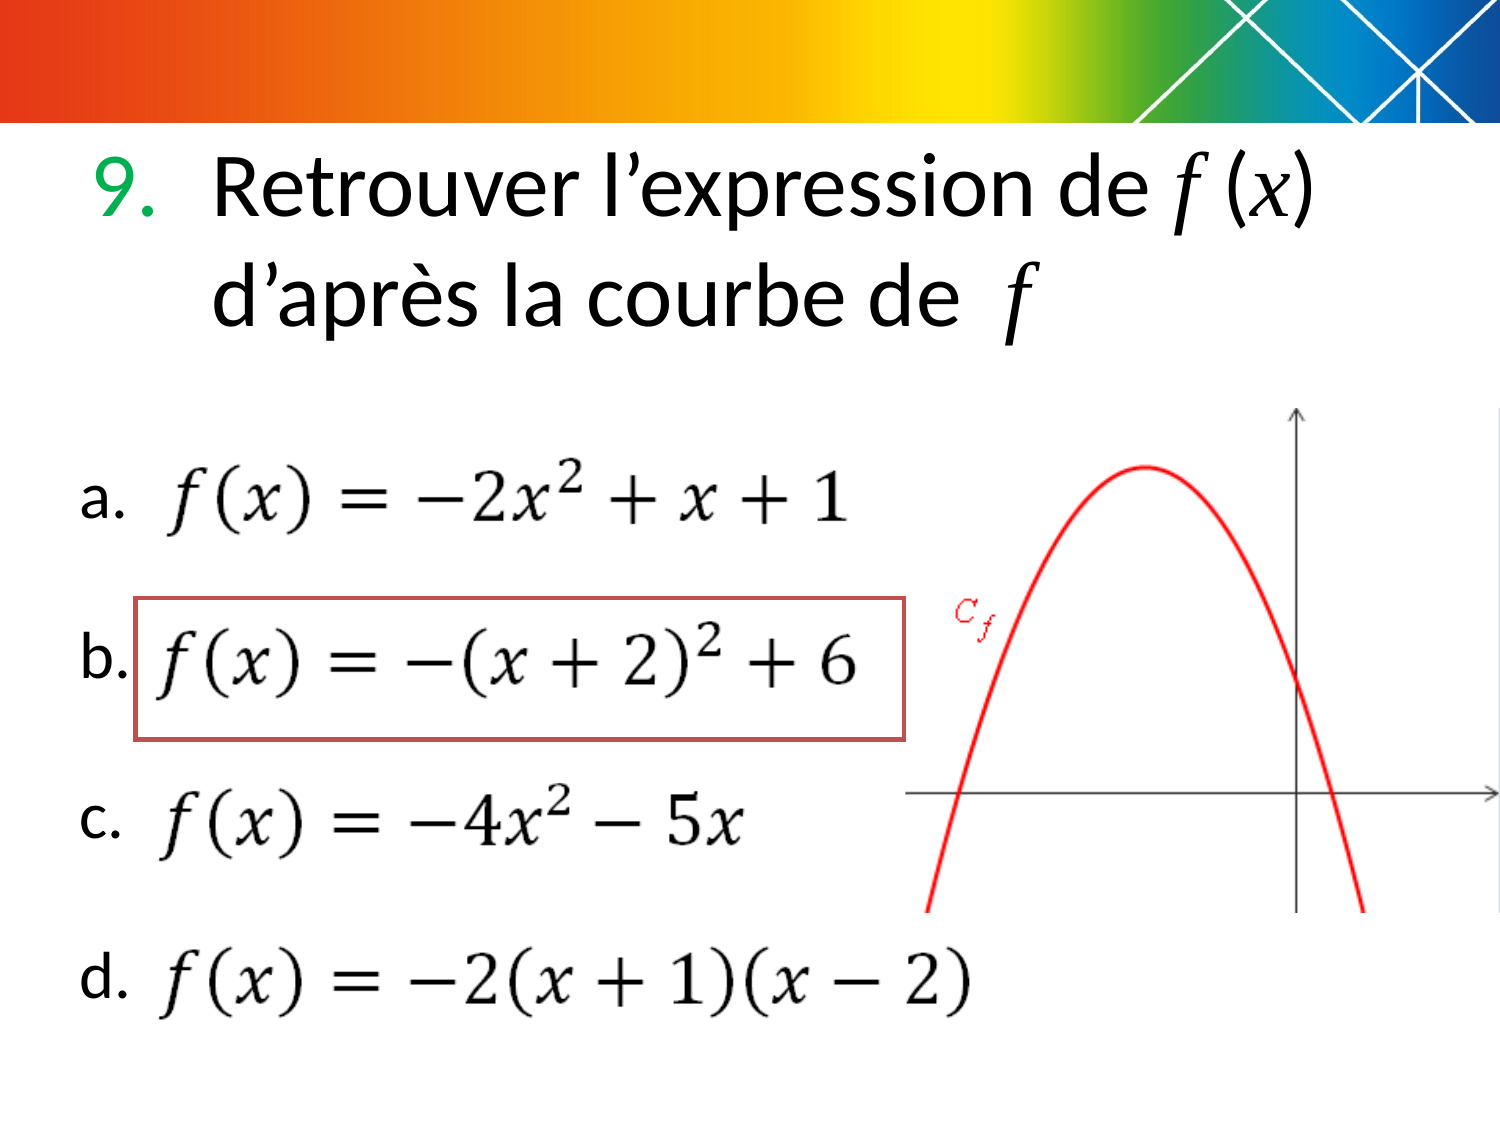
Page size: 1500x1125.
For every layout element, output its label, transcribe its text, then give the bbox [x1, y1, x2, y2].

title Retrouver l’expression de f (x) d’après la courbe de f [75, 116, 1426, 352]
picture [905, 408, 1500, 913]
text_box a. b. c. d. [138, 600, 892, 737]
picture [1340, 0, 1500, 123]
picture [147, 444, 879, 562]
picture [147, 934, 993, 1034]
picture [147, 774, 776, 874]
picture [0, 0, 1351, 123]
text_box a. b. c. d. [64, 444, 892, 1020]
picture [138, 609, 880, 721]
